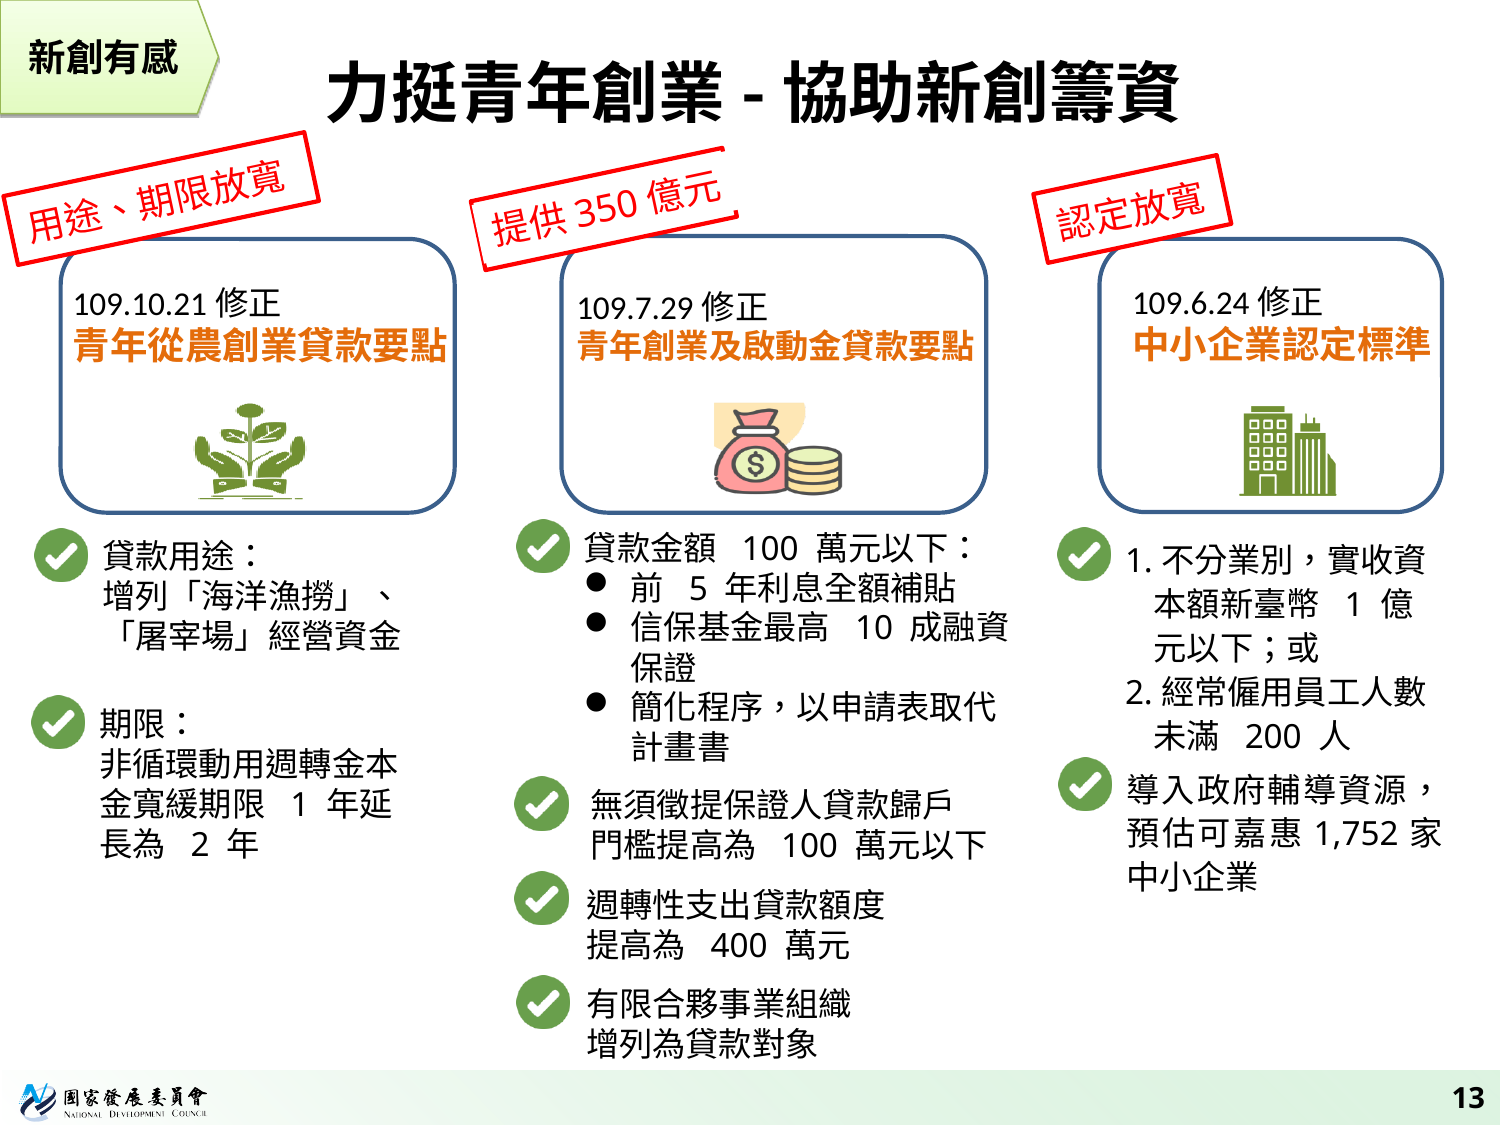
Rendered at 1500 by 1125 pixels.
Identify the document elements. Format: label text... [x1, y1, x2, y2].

picture [516, 975, 570, 1029]
text_box 109.7.29修正 青年創業及啟動金貸款要點 [561, 278, 1003, 374]
text_box 用途、期限放寬 [7, 139, 313, 261]
text_box 1.不分業別，實收資本額新臺幣 1 億元以下；或 2.經常僱用員工人數未滿 200 人 [1110, 528, 1456, 757]
picture [516, 519, 570, 573]
text_box 週轉性支出貸款額度提高為 400 萬元 [571, 876, 914, 972]
text_box 109.6.24修正 中小企業認定標準 [1117, 274, 1457, 419]
picture [1058, 757, 1112, 811]
picture [514, 871, 569, 925]
text_box [3, 132, 319, 265]
text_box 無須徵提保證人貸款歸戶門檻提高為 100 萬元以下 [575, 776, 1003, 872]
text_box [470, 147, 723, 205]
text_box 貸款金額 100 萬元以下： 前 5 年利息全額補貼 信保基金最高 10 成融資保證 簡化程序，以申請表取代計畫書 [569, 519, 1033, 774]
picture [147, 398, 354, 504]
picture [1234, 419, 1341, 504]
text_box 導入政府輔導資源，預估可嘉惠1,752家中小企業 [1111, 757, 1458, 904]
picture [514, 776, 569, 831]
title 力挺青年創業-協助新創籌資 [74, 30, 1434, 151]
text_box 有限合夥事業組織 增列為貸款對象 [571, 975, 914, 1071]
picture [710, 397, 845, 500]
picture [34, 528, 88, 582]
text_box [484, 211, 737, 271]
text_box 新創有感 [0, 0, 219, 114]
text_box [1033, 155, 1232, 263]
text_box 提供350億元 [471, 150, 741, 264]
picture [31, 695, 85, 749]
picture [1057, 527, 1111, 582]
text_box 109.10.21修正 青年從農創業貸款要點 [57, 275, 471, 375]
text_box 貸款用途： 增列「海洋漁撈」、「屠宰場」經營資金 [87, 528, 433, 663]
picture [12, 1074, 230, 1122]
text_box 認定放寬 [1037, 162, 1227, 259]
text_box 期限： 非循環動用週轉金本金寬緩期限 1 年延長為 2 年 [84, 695, 431, 871]
